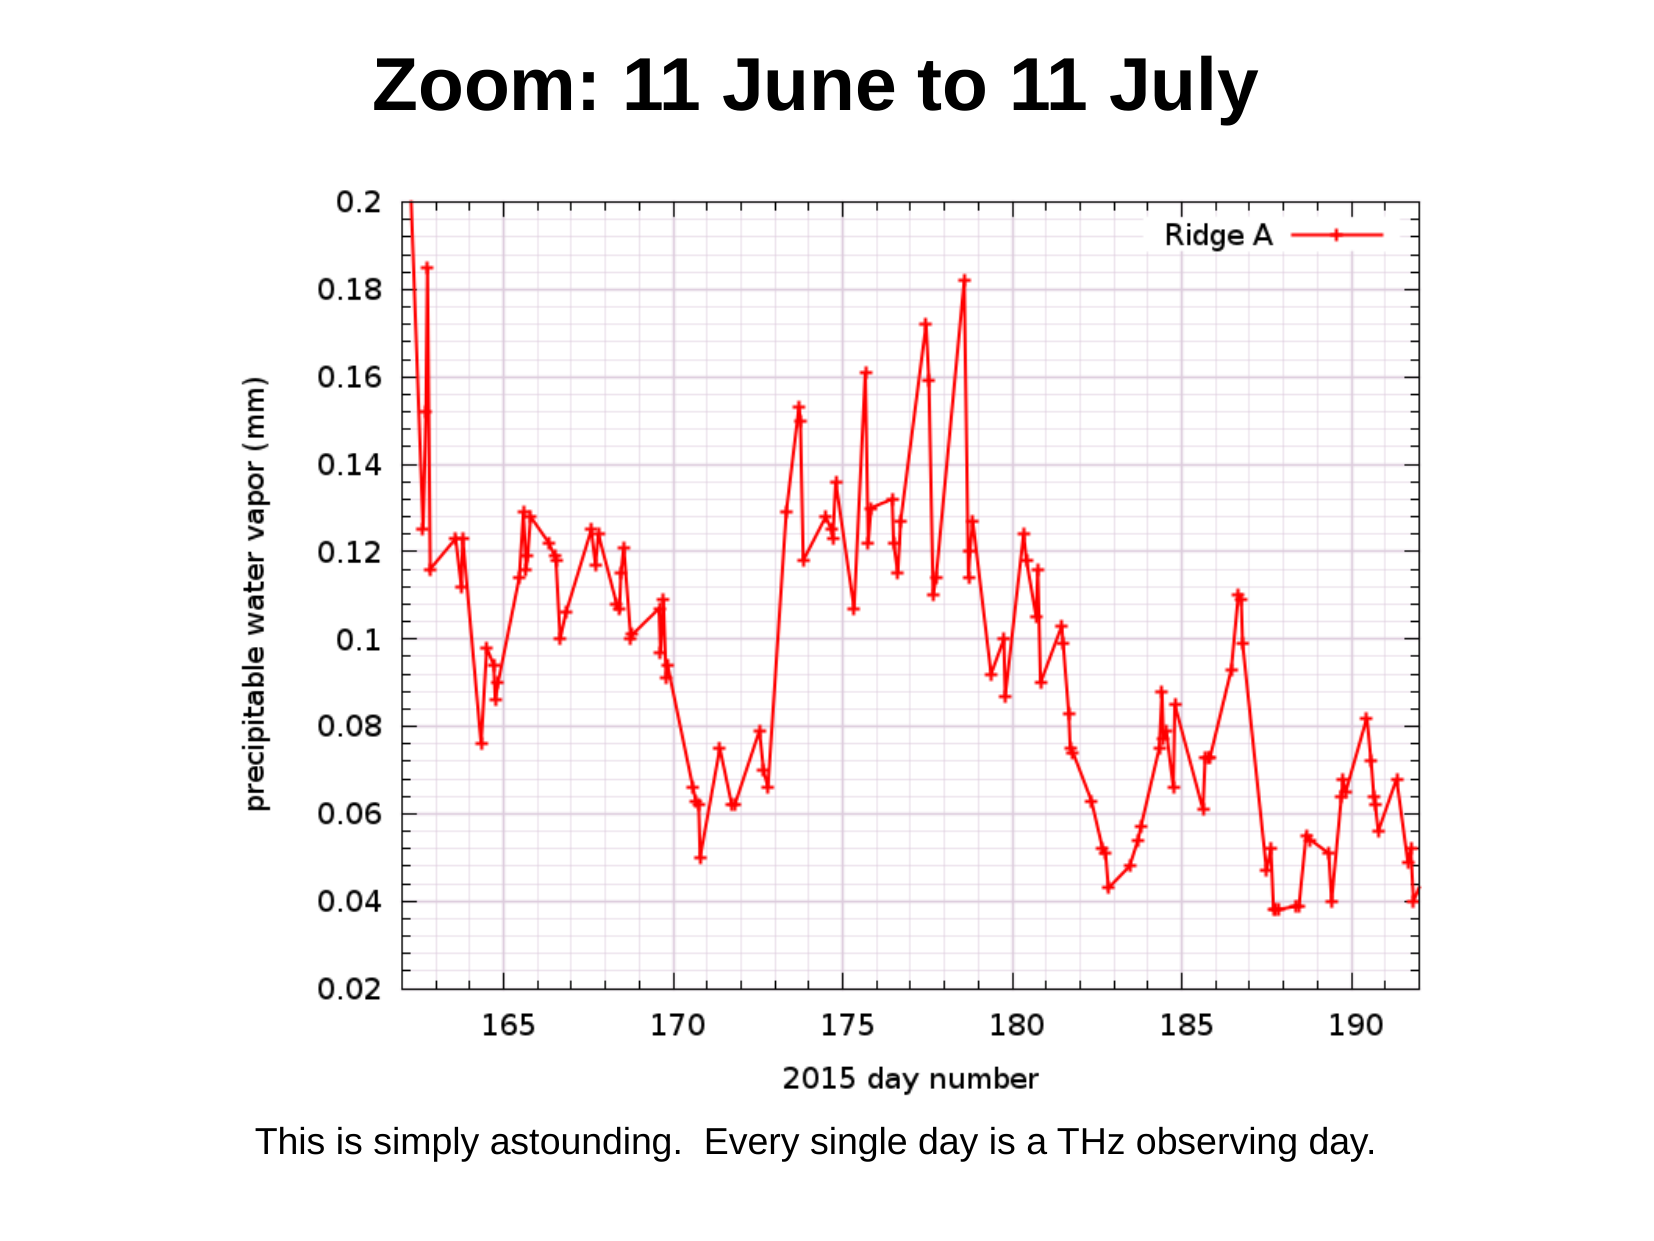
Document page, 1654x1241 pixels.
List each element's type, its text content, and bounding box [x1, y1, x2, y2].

text_box This is simply astounding. Every single day is a THz observing day. [240, 1113, 1486, 1171]
picture [225, 164, 1475, 1103]
title Zoom: 11 June to 11 July [82, 42, 1571, 127]
